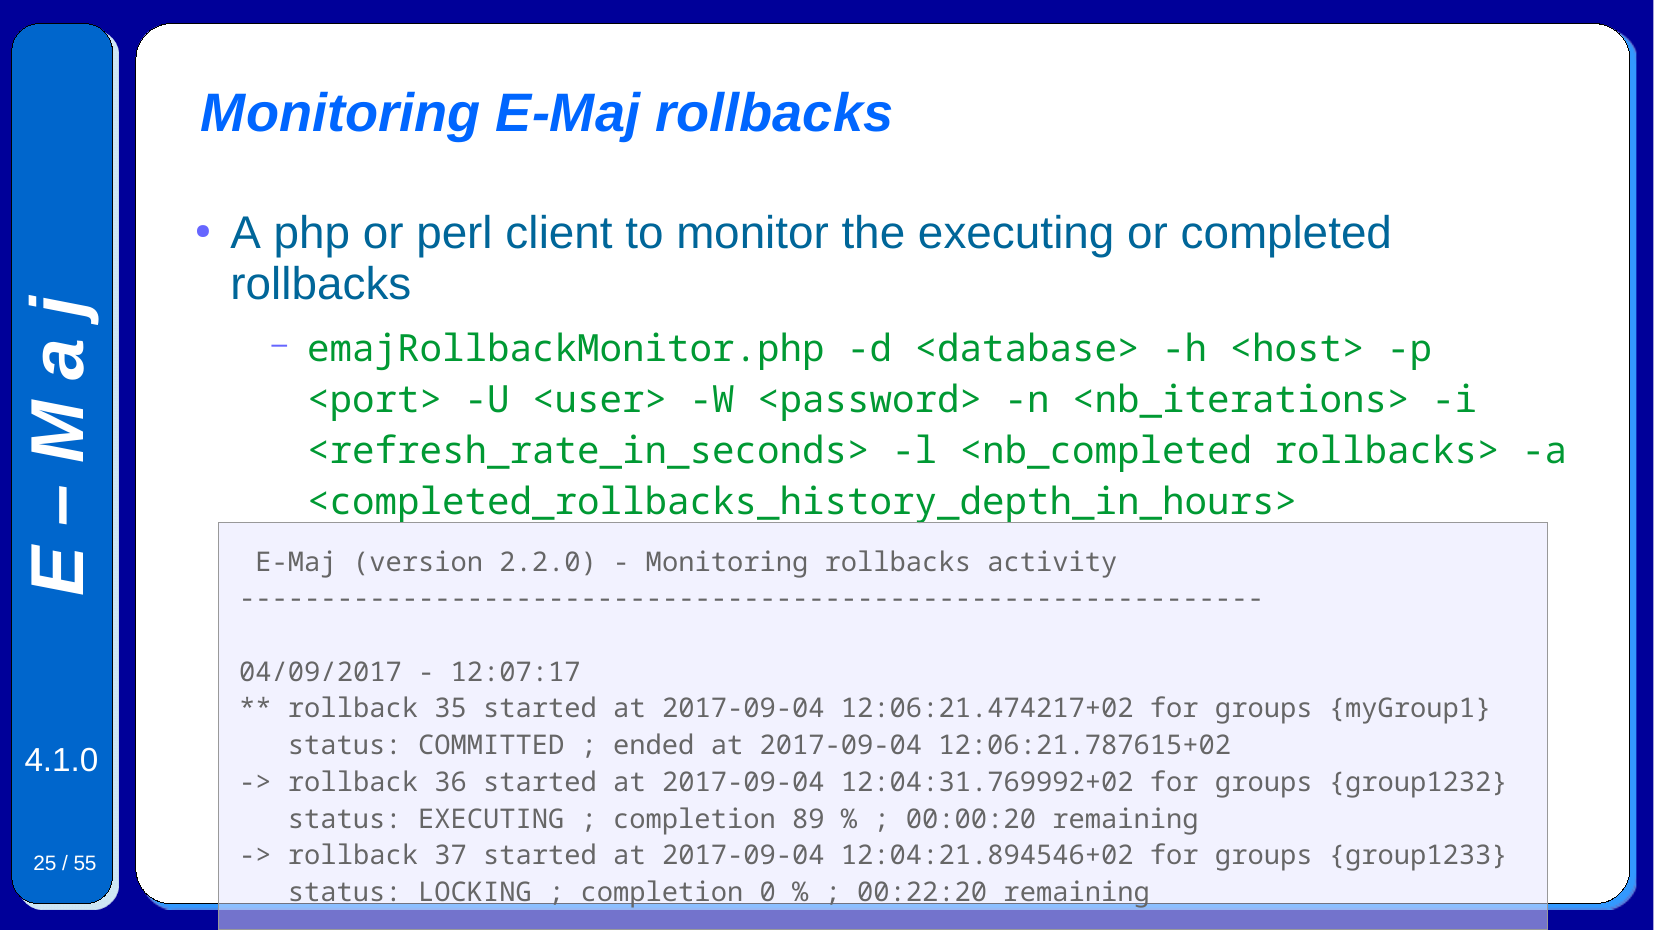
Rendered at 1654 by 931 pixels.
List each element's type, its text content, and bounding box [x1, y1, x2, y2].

text_box E-Maj (version 2.2.0) - Monitoring rollbacks activity --------------------------------------------------------------- 04/09/2017 - 12:07:17 ** rollback 35 started at 2017-09-04 12:06:21.474217+02 for groups {myGroup1} status: COMMITTED ; ended at 2017-09-04 12:06:21.787615+02 -> rollback 36 started at 2017-09-04 12:04:31.769992+02 for groups {group1232} status: EXECUTING ; completion 89 % ; 00:00:20 remaining -> rollback 37 started at 2017-09-04 12:04:21.894546+02 for groups {group1233} status: LOCKING ; completion 0 % ; 00:22:20 remaining [218, 522, 1548, 878]
list A php or perl client to monitor the executing or completed rollbacks emajRollbackMonitor.php -d <database> -h <host> -p <port> -U <user> -W <password> -n <nb_iterations> -i <refresh_rate_in_seconds> -l <nb_completed rollbacks> -a <completed_rollbacks_history_depth_in_hours> [177, 206, 1587, 502]
title Monitoring E-Maj rollbacks [200, 34, 1575, 191]
